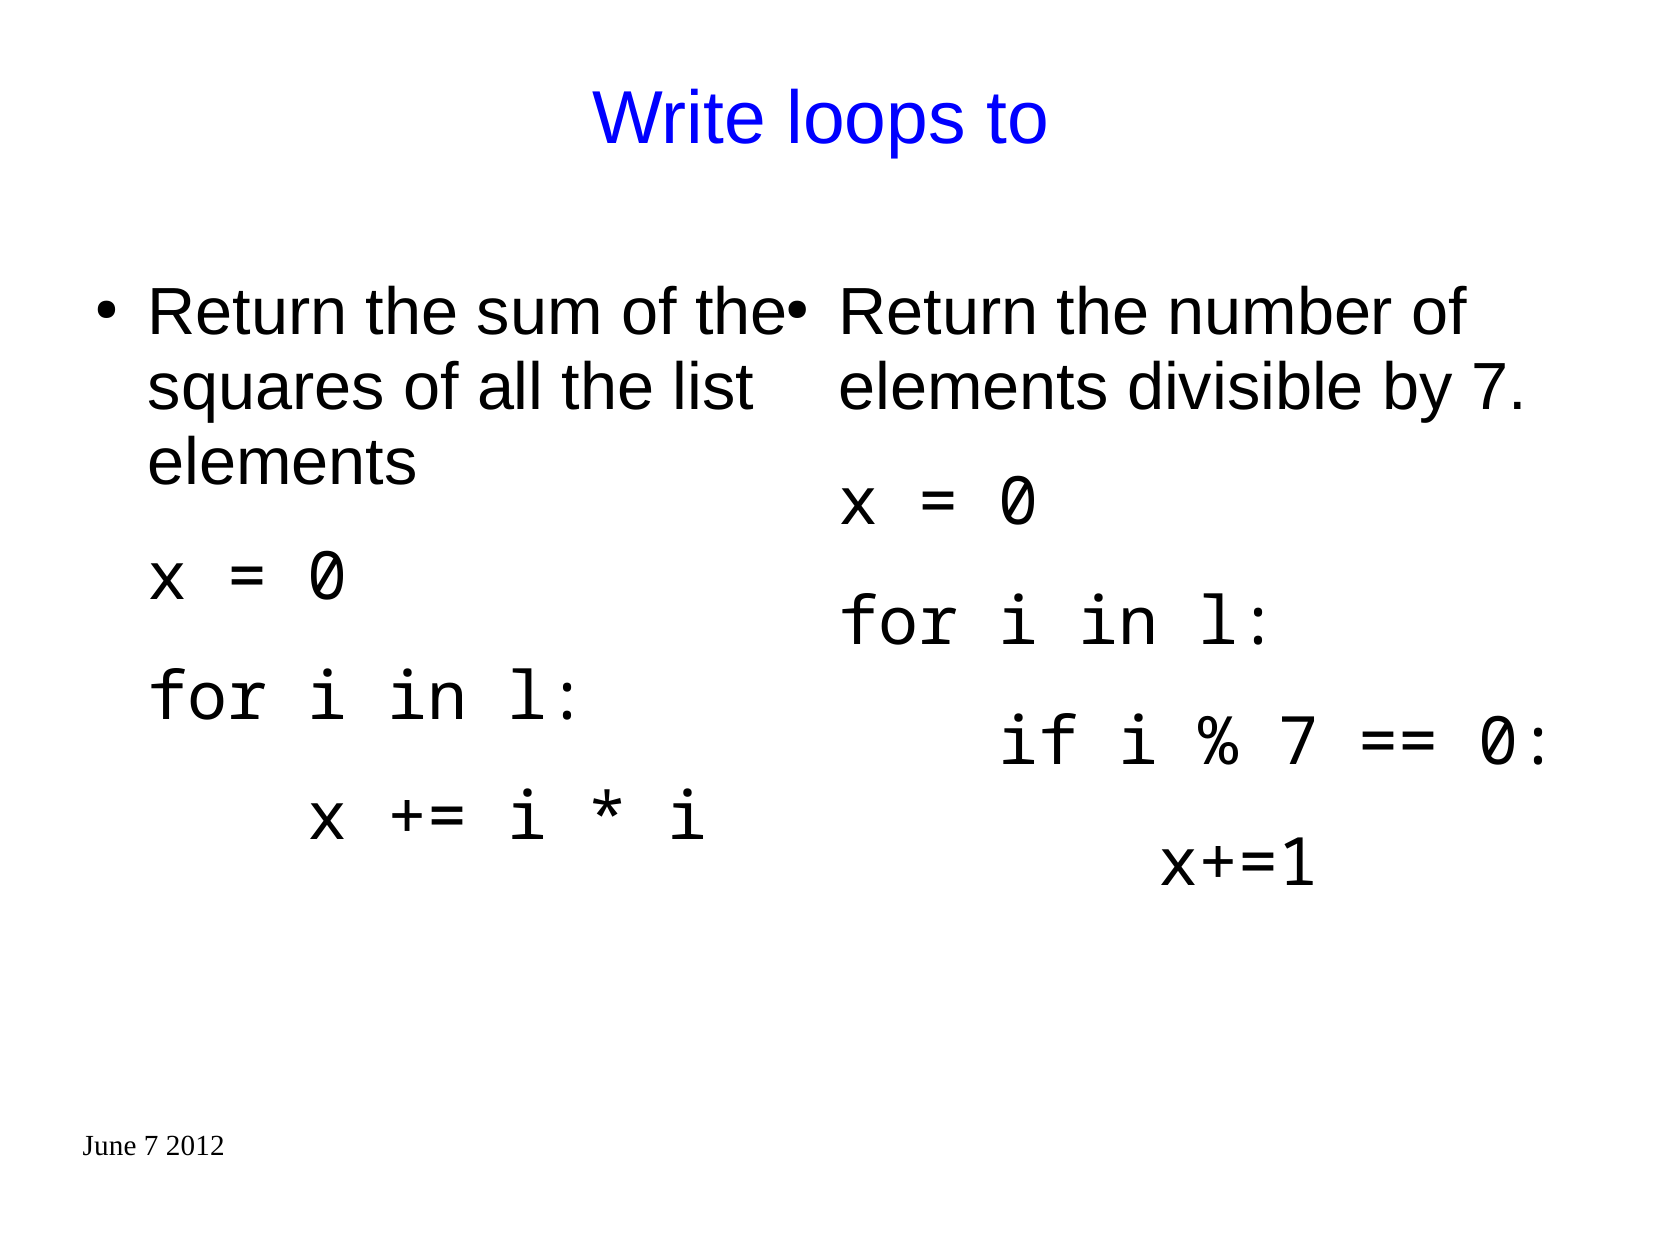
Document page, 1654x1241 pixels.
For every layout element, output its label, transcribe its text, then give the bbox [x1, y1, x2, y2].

title Write loops to [76, 58, 1565, 178]
list Return the sum of the squares of all the list elements x = 0 for i in l: x += i * i [76, 274, 767, 1093]
list Return the number of elements divisible by 7. x = 0 for i in l: if i % 7 == 0: x+=1 [767, 274, 1595, 1093]
